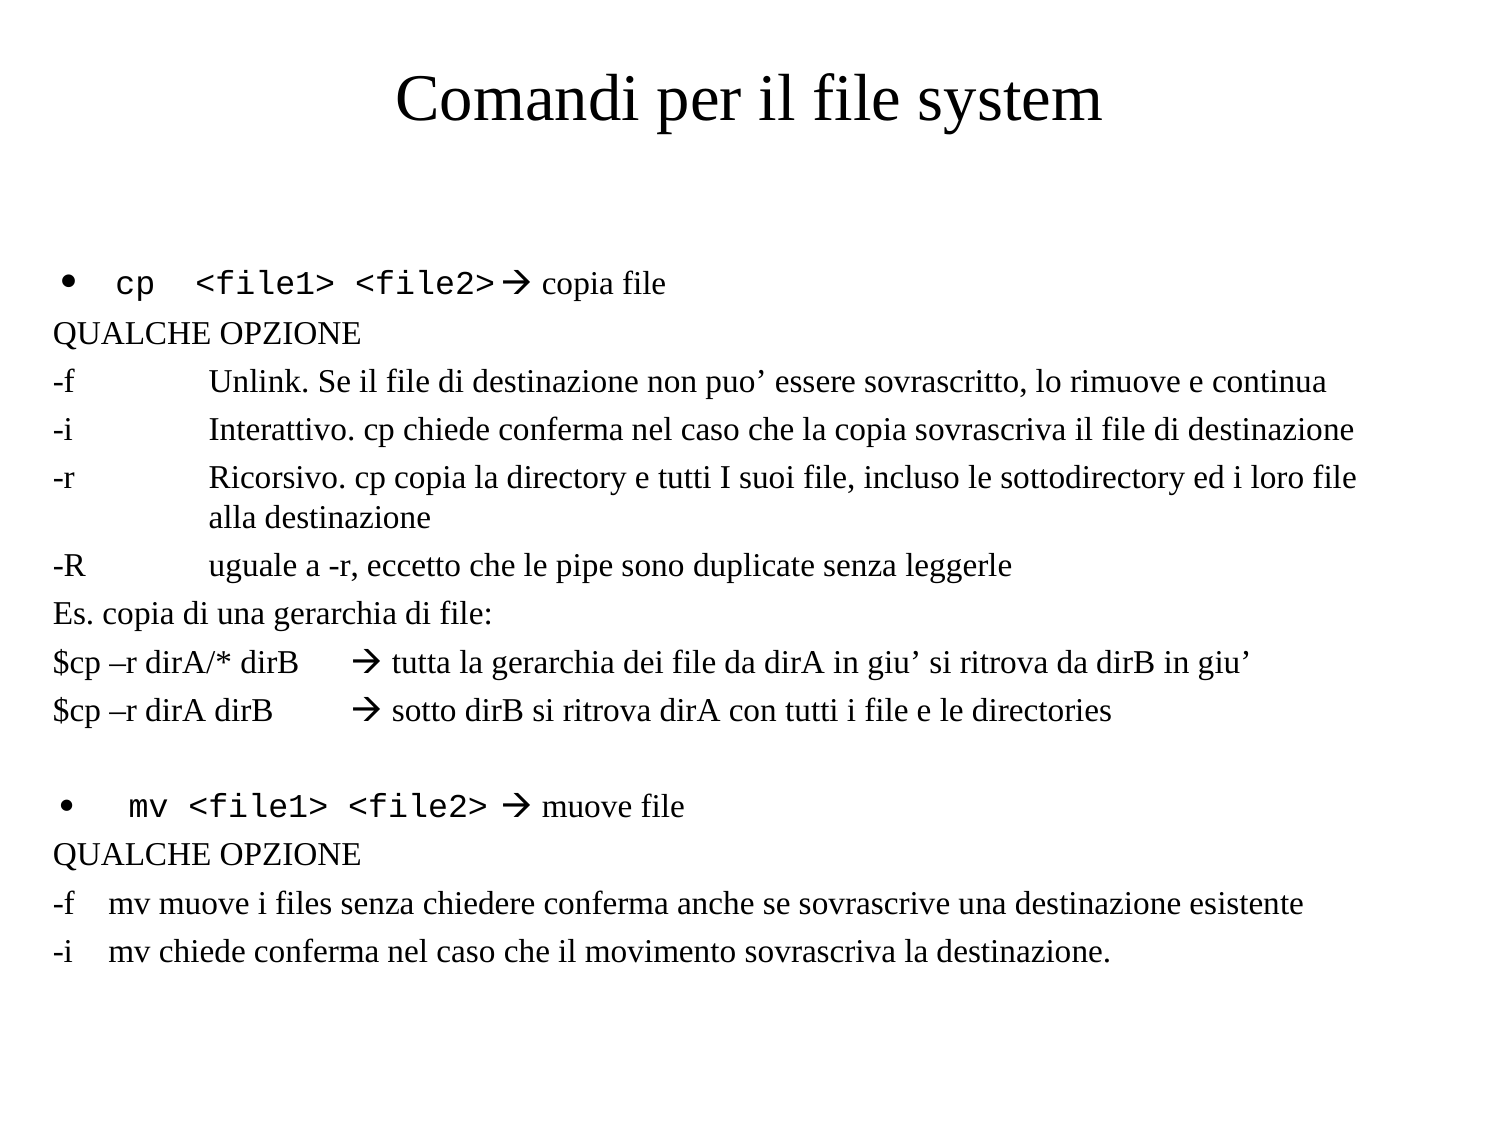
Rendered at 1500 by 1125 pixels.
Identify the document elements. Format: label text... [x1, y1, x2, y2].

title Comandi per il file system [112, 0, 1388, 188]
list cp <file1> <file2>  copia file QUALCHE OPZIONE -f Unlink. Se il file di destinazione non puo’ essere sovrascritto, lo rimuove e continua -i Interattivo. cp chiede conferma nel caso che la copia sovrascriva il file di destinazione -r Ricorsivo. cp copia la directory e tutti I suoi file, incluso le sottodirectory ed i loro file alla destinazione -R uguale a -r, eccetto che le pipe sono duplicate senza leggerle Es. copia di una gerarchia di file: $cp –r dirA/* dirB  tutta la gerarchia dei file da dirA in giu’ si ritrova da dirB in giu’ $cp –r dirA dirB  sotto dirB si ritrova dirA con tutti i file e le directories  mv <file1> <file2>  muove file QUALCHE OPZIONE -f mv muove i files senza chiedere conferma anche se sovrascrive una destinazione esistente -i mv chiede conferma nel caso che il movimento sovrascriva la destinazione. [37, 249, 1438, 1038]
